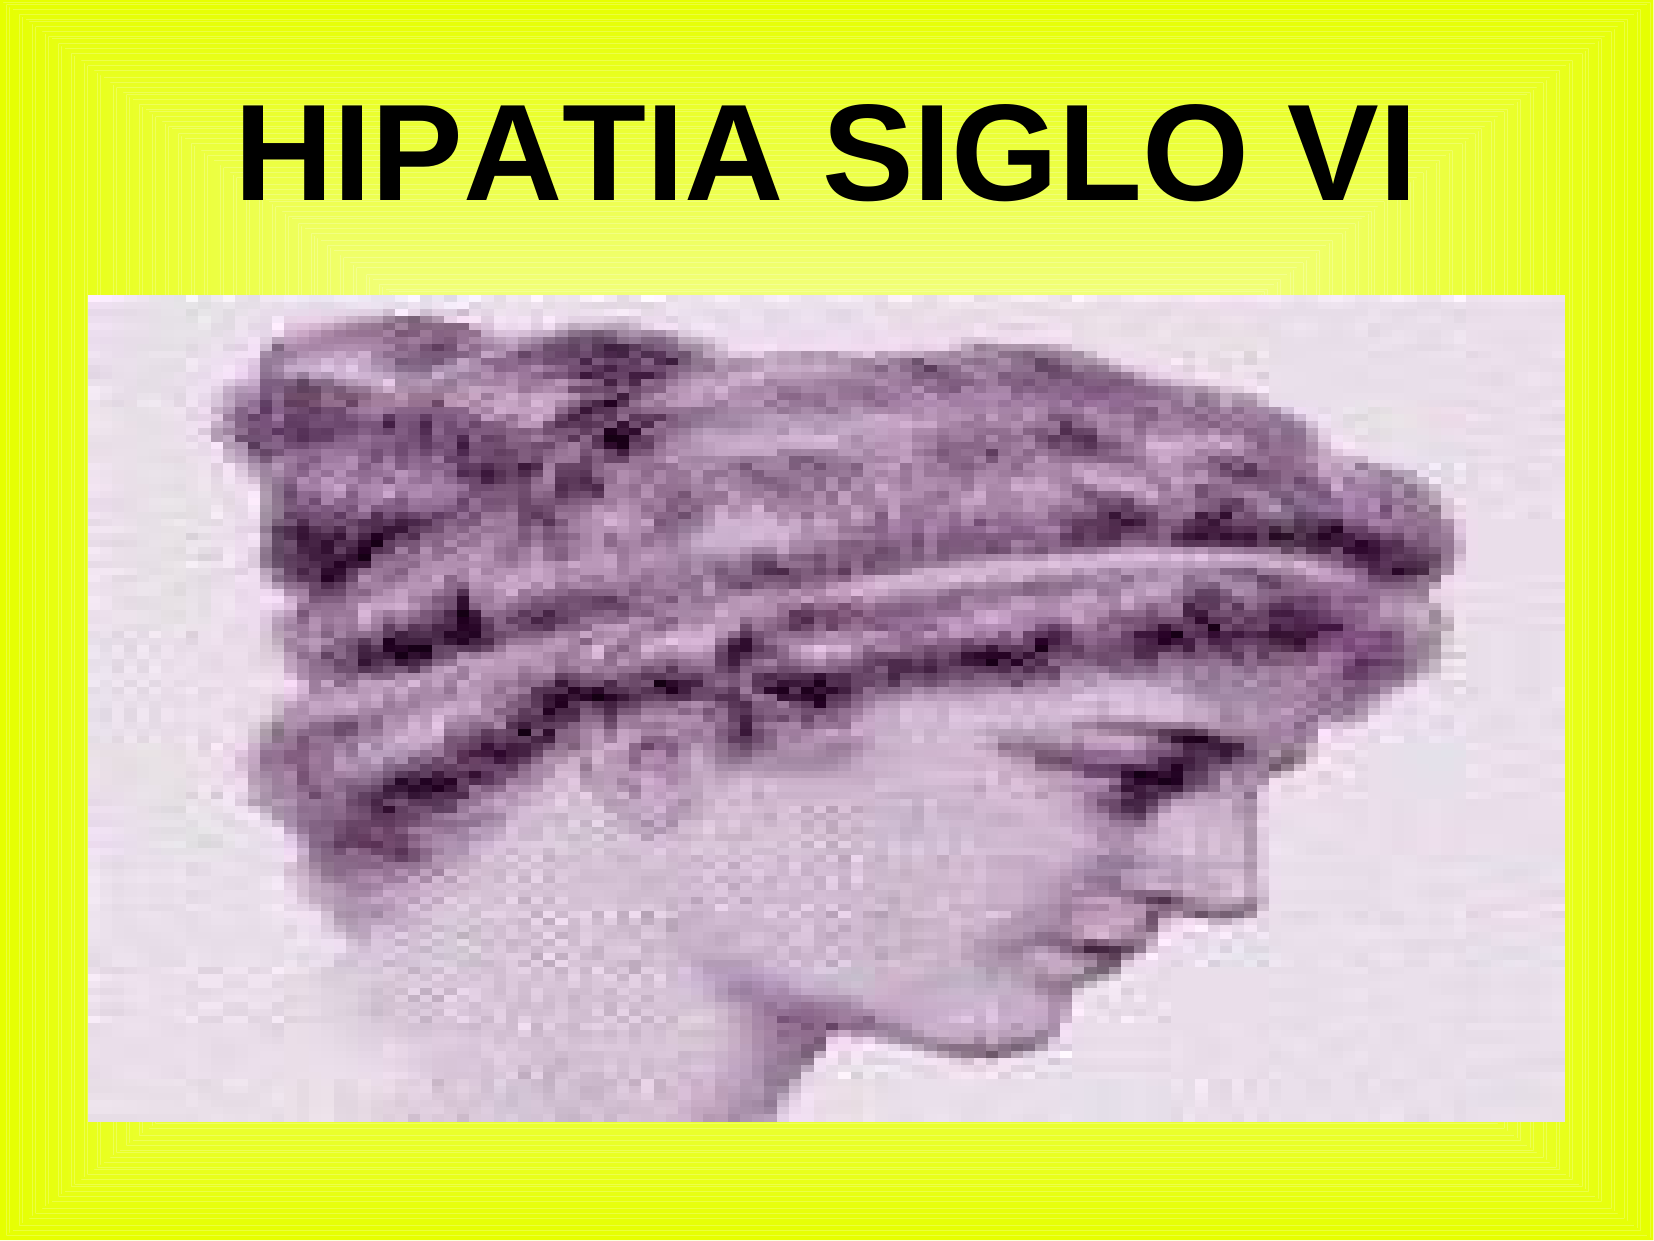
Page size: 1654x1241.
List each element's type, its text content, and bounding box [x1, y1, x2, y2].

chart [82, 290, 1571, 1109]
title HIPATIA SIGLO VI [82, 49, 1571, 257]
picture [88, 295, 1565, 1123]
